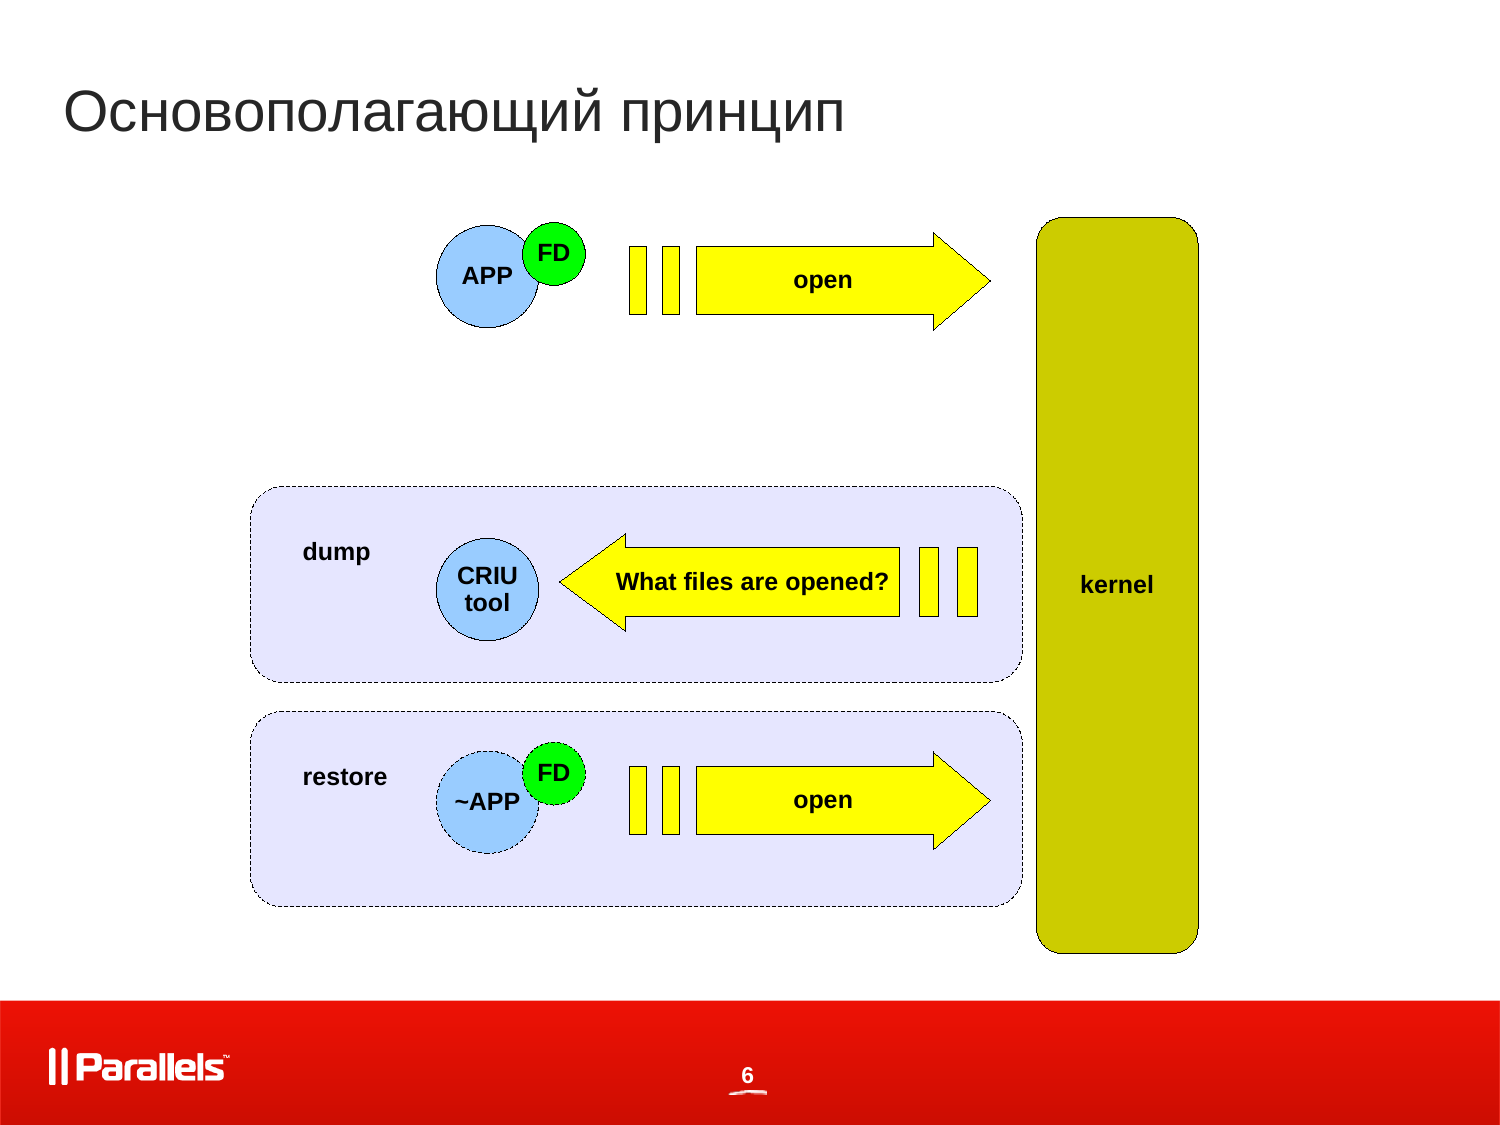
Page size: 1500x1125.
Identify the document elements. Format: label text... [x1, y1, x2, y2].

text_box open [629, 246, 647, 315]
text_box open [662, 246, 680, 315]
text_box [250, 486, 1023, 683]
text_box restore [287, 756, 403, 798]
text_box What files are opened? [919, 547, 939, 617]
text_box open [629, 766, 647, 835]
text_box open [696, 232, 991, 331]
picture [49, 1046, 230, 1085]
text_box [250, 711, 1023, 907]
text_box dump [287, 531, 386, 574]
text_box What files are opened? [559, 533, 900, 632]
title Основополагающий принцип [48, 10, 1454, 214]
text_box FD [522, 742, 586, 806]
text_box kernel [1036, 217, 1199, 954]
text_box open [662, 766, 680, 835]
text_box What files are opened? [957, 547, 978, 617]
picture [727, 1090, 767, 1095]
text_box FD [522, 222, 586, 286]
text_box APP [436, 225, 539, 328]
text_box CRIU tool [436, 538, 539, 641]
text_box ~APP [436, 751, 539, 854]
text_box open [696, 751, 991, 850]
